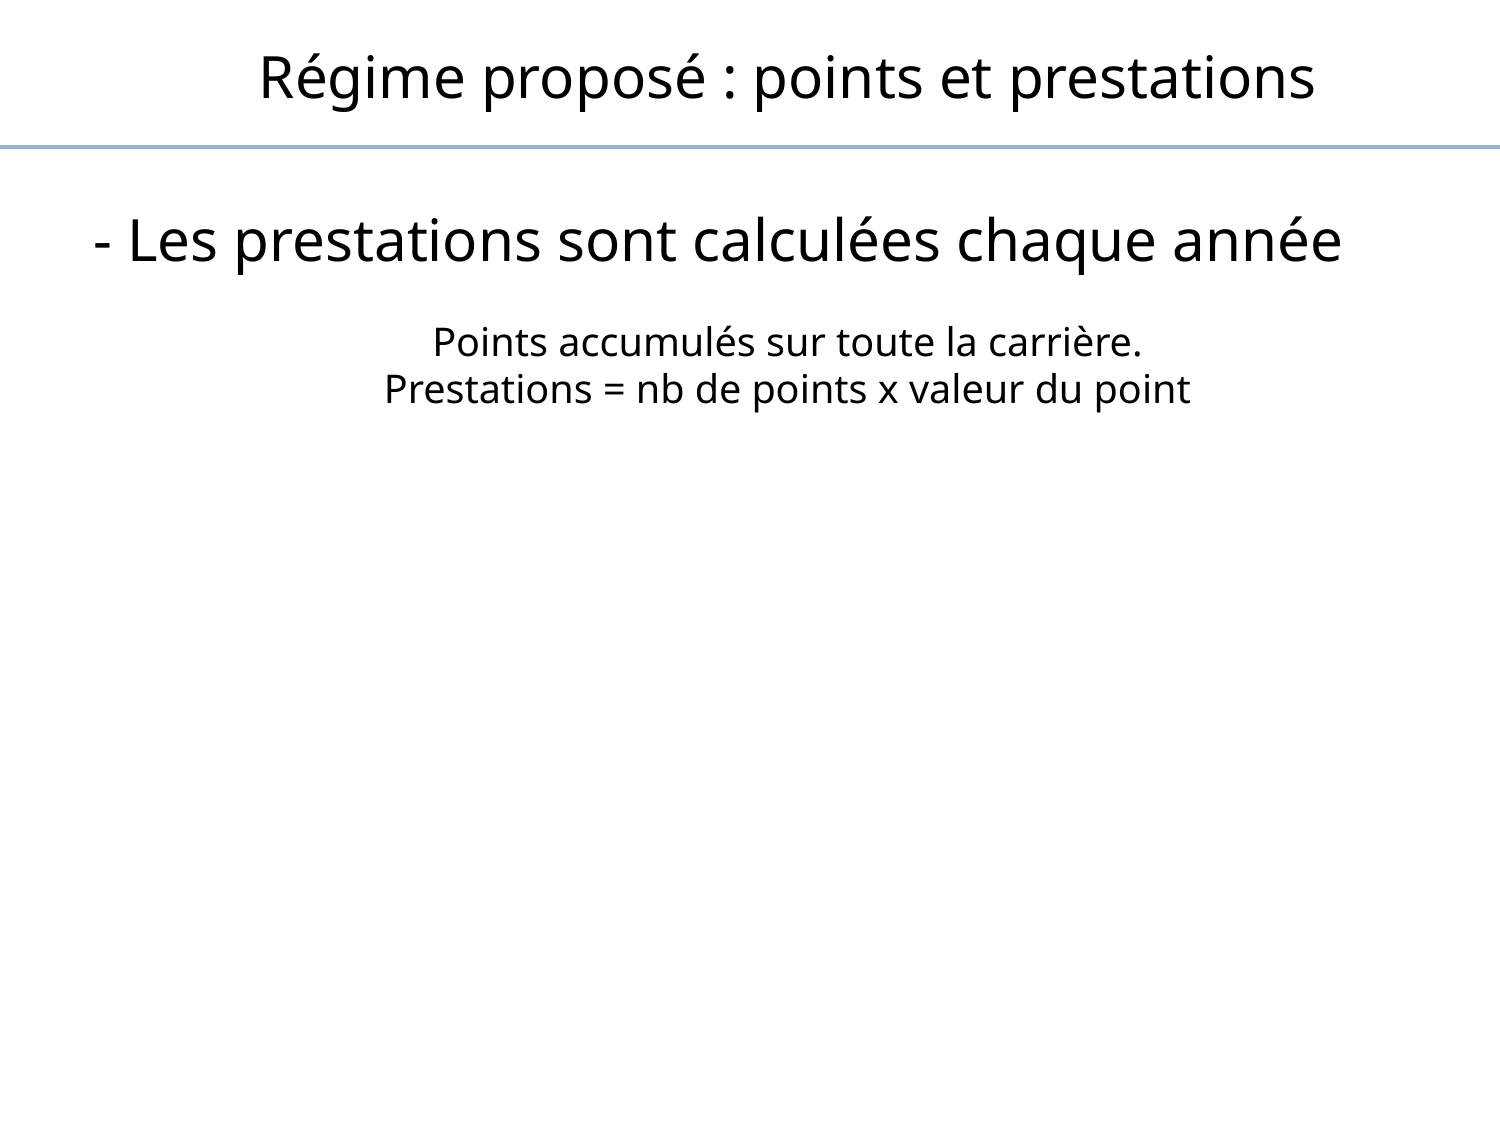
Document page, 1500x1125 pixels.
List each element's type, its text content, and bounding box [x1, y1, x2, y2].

text_box - Les prestations sont calculées chaque année [50, 195, 1388, 281]
text_box Points accumulés sur toute la carrière. Prestations = nb de points x valeur du point [295, 309, 1281, 419]
text_box Régime proposé : points et prestations [172, 32, 1403, 118]
